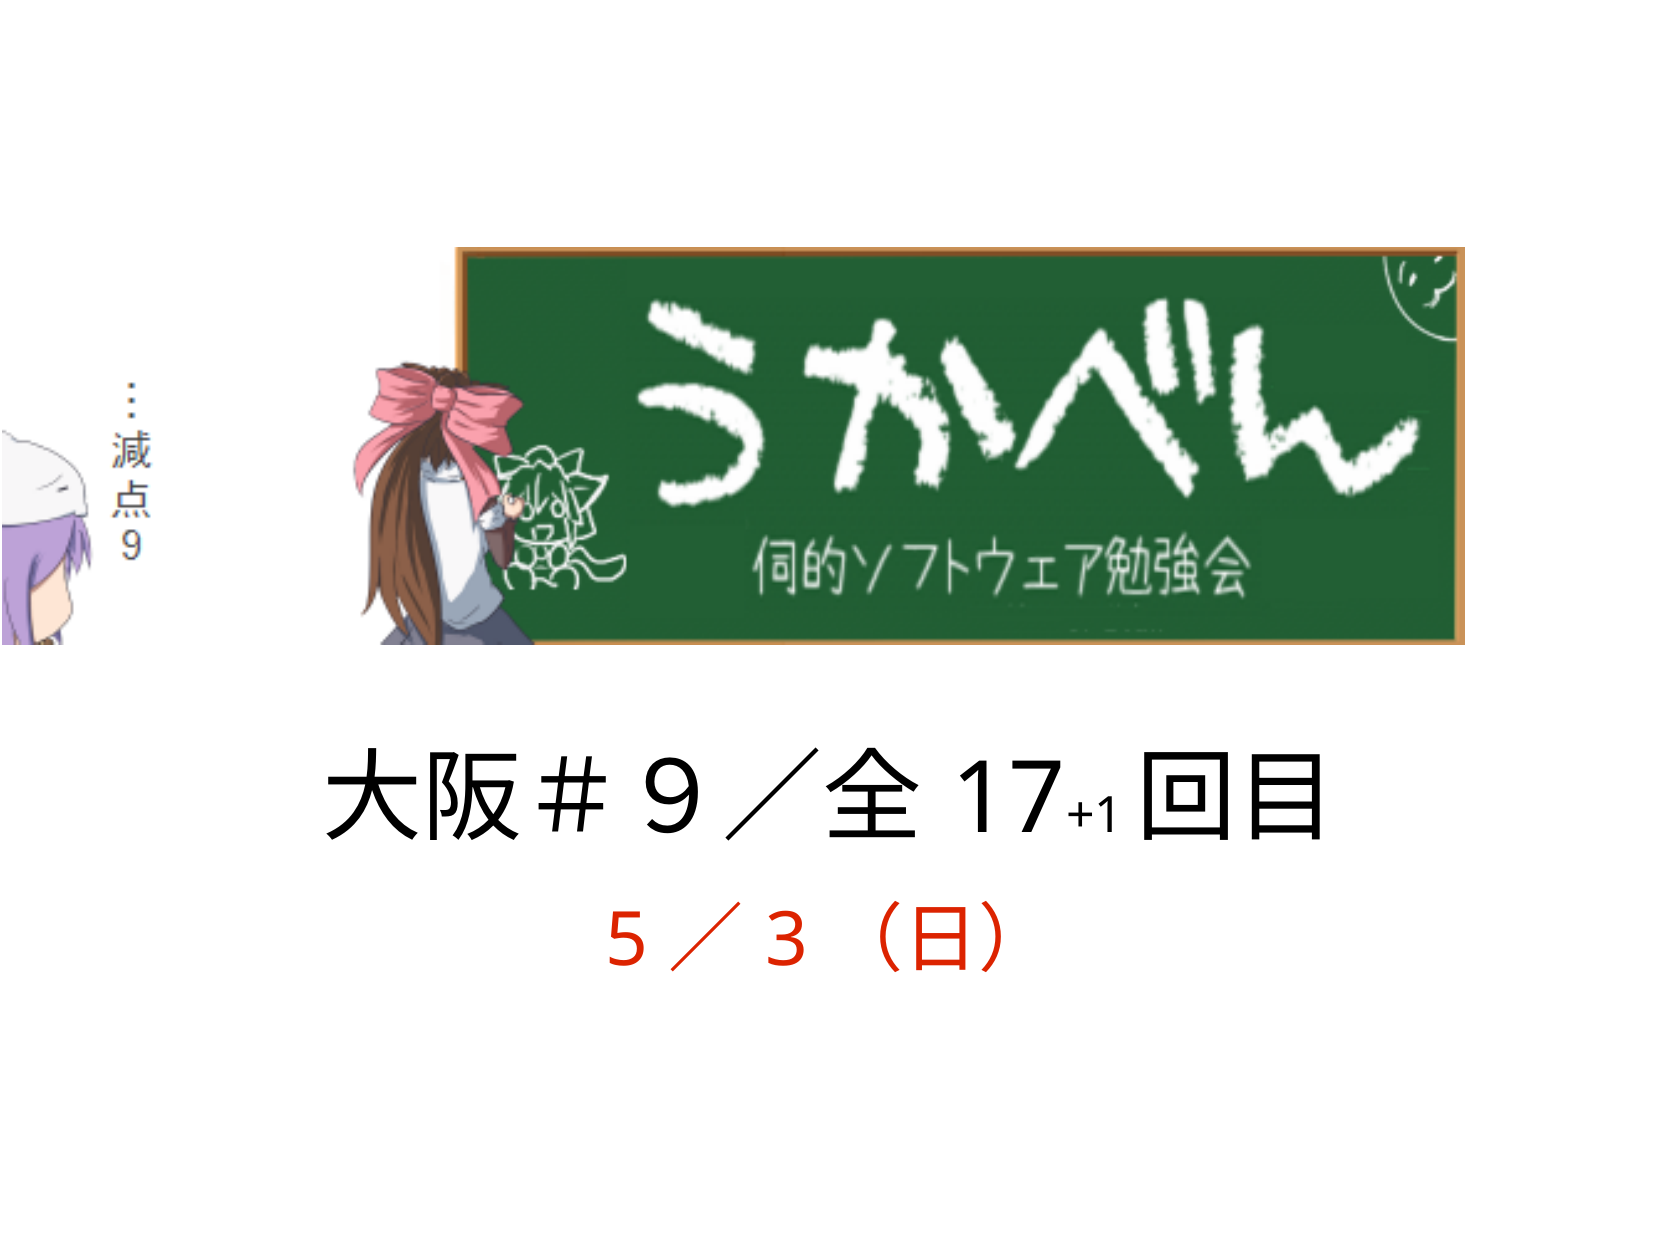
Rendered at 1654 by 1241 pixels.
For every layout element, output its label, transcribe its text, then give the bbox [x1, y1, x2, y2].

picture [2, 247, 1465, 645]
text_box 大阪＃９／全17+1回目 5／3（日） [122, 708, 1537, 1150]
